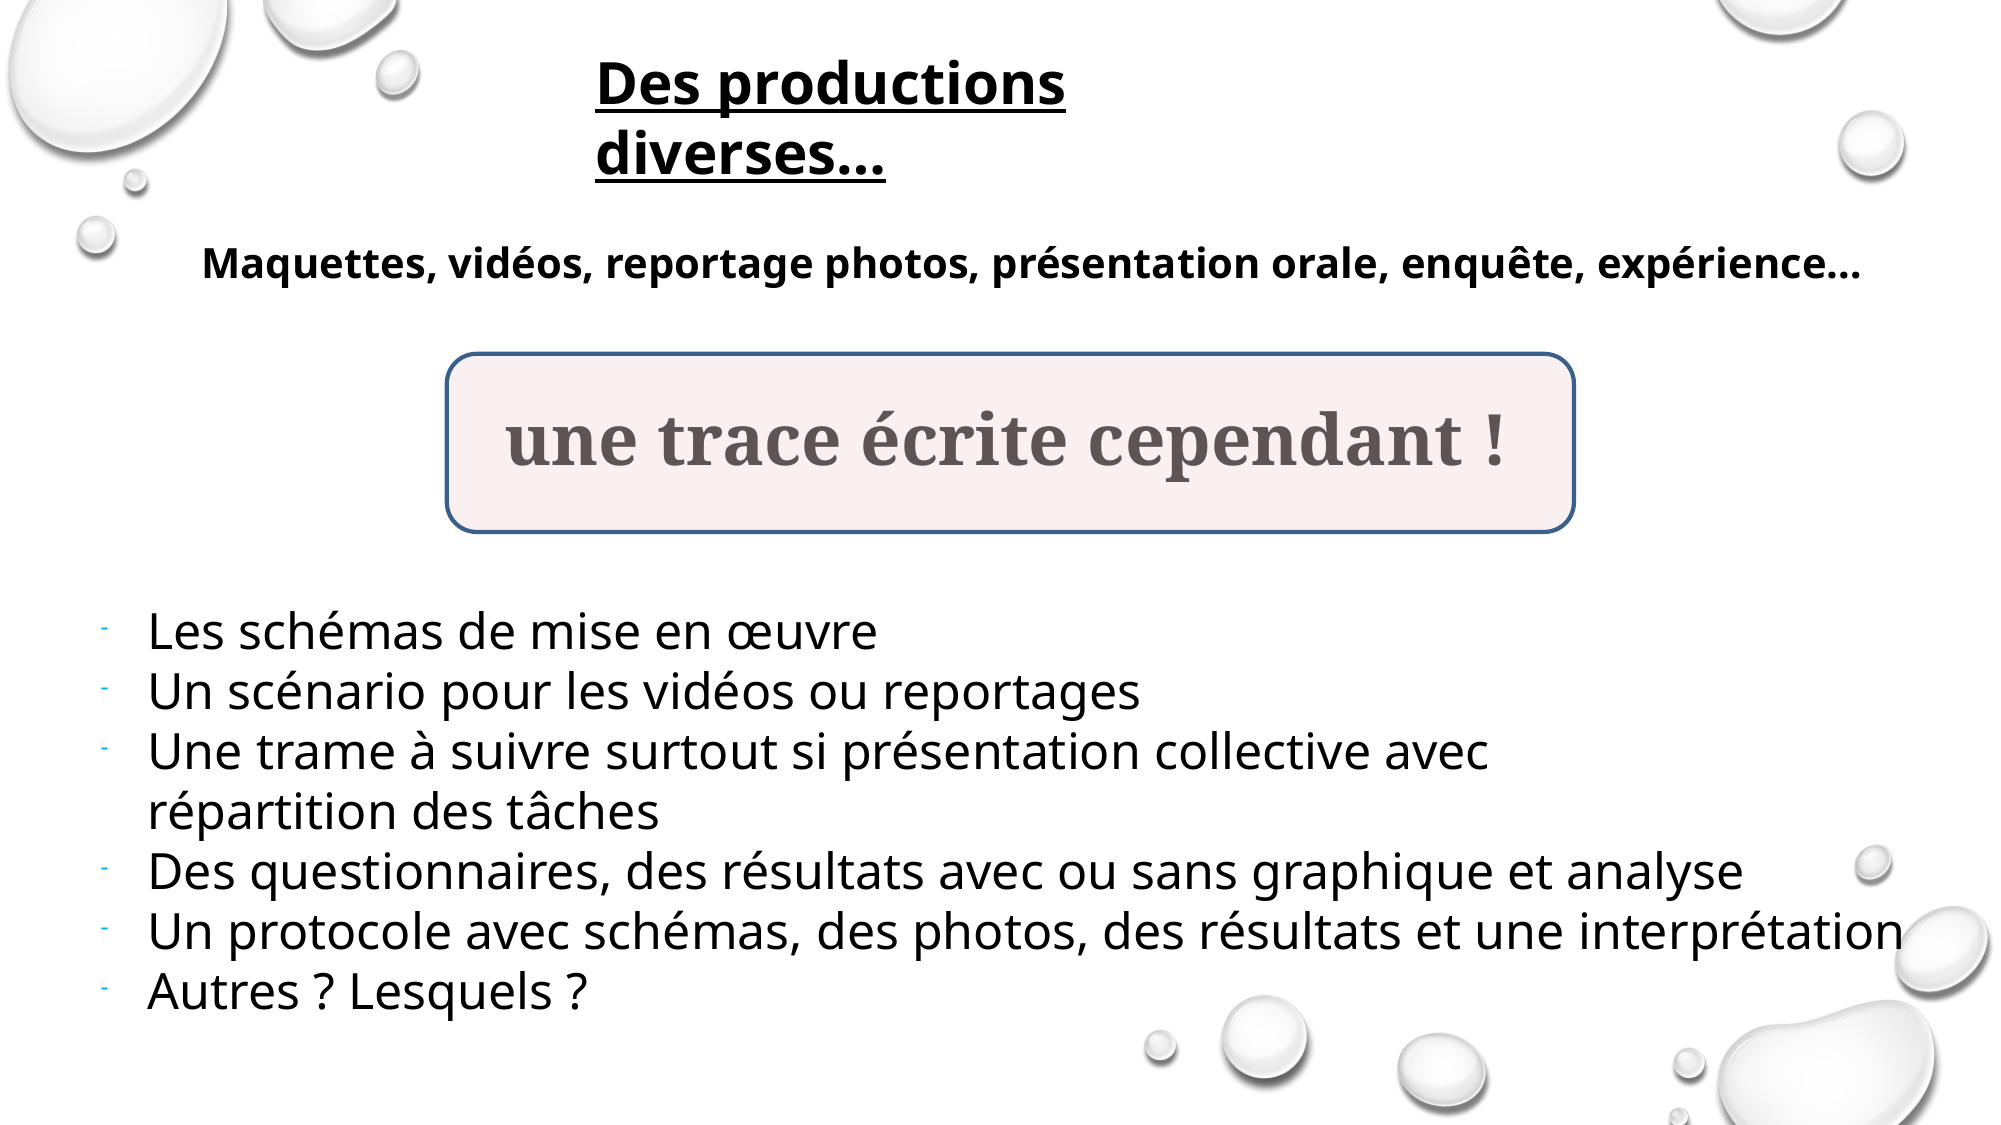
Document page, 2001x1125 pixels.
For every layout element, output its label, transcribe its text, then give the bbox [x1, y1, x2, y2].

text_box Les schémas de mise en œuvre Un scénario pour les vidéos ou reportages Une trame à suivre surtout si présentation collective avec répartition des tâches Des questionnaires, des résultats avec ou sans graphique et analyse Un protocole avec schémas, des photos, des résultats et une interprétation Autres ? Lesquels ? [85, 592, 1922, 1028]
picture [0, 0, 2000, 1125]
text_box Des productions diverses… [580, 101, 1388, 194]
text_box une trace écrite cependant ! [229, 349, 1786, 487]
text_box [446, 353, 1574, 532]
text_box Maquettes, vidéos, reportage photos, présentation orale, enquête, expérience… [186, 229, 1879, 295]
